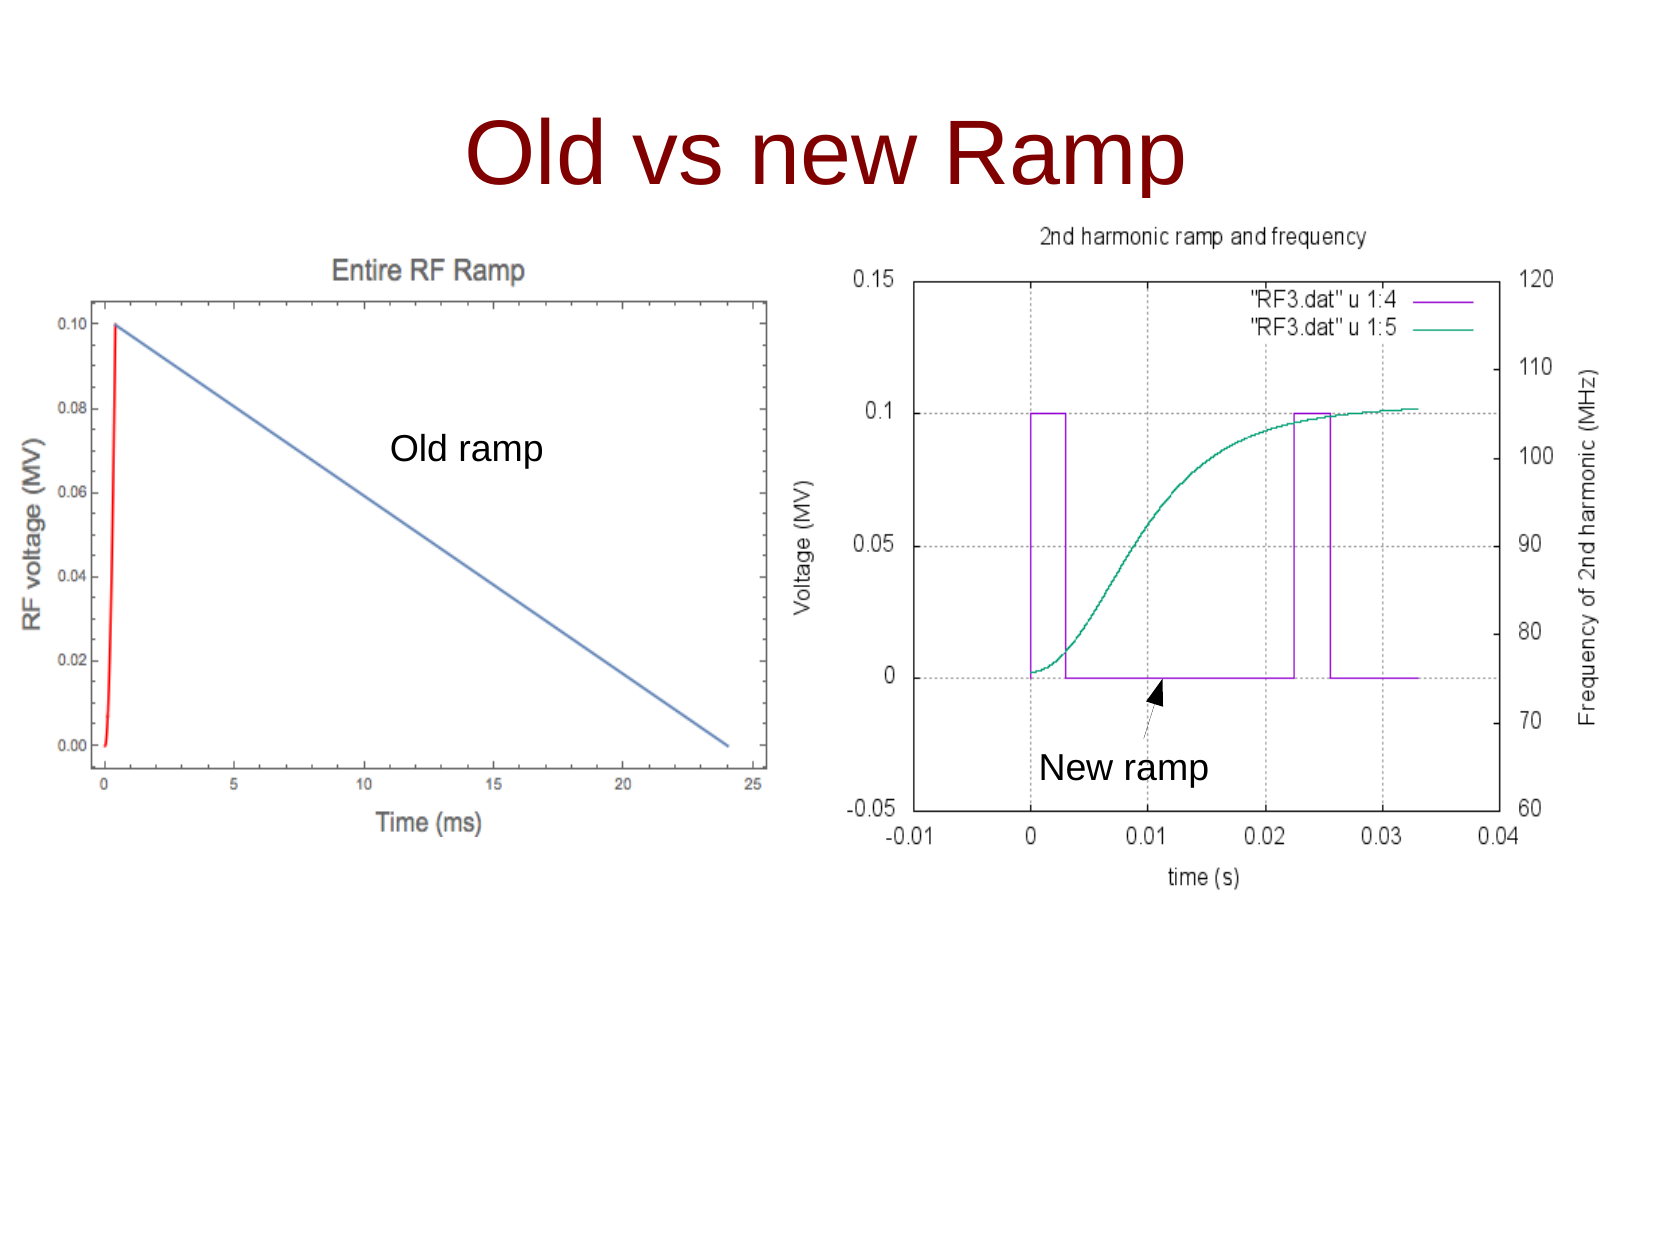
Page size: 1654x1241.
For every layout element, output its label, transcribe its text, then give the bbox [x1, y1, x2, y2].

picture [19, 254, 769, 837]
title Old vs new Ramp [82, 49, 1571, 257]
picture [787, 198, 1647, 900]
text_box New ramp [1023, 738, 1245, 803]
text_box Old ramp [375, 420, 597, 484]
